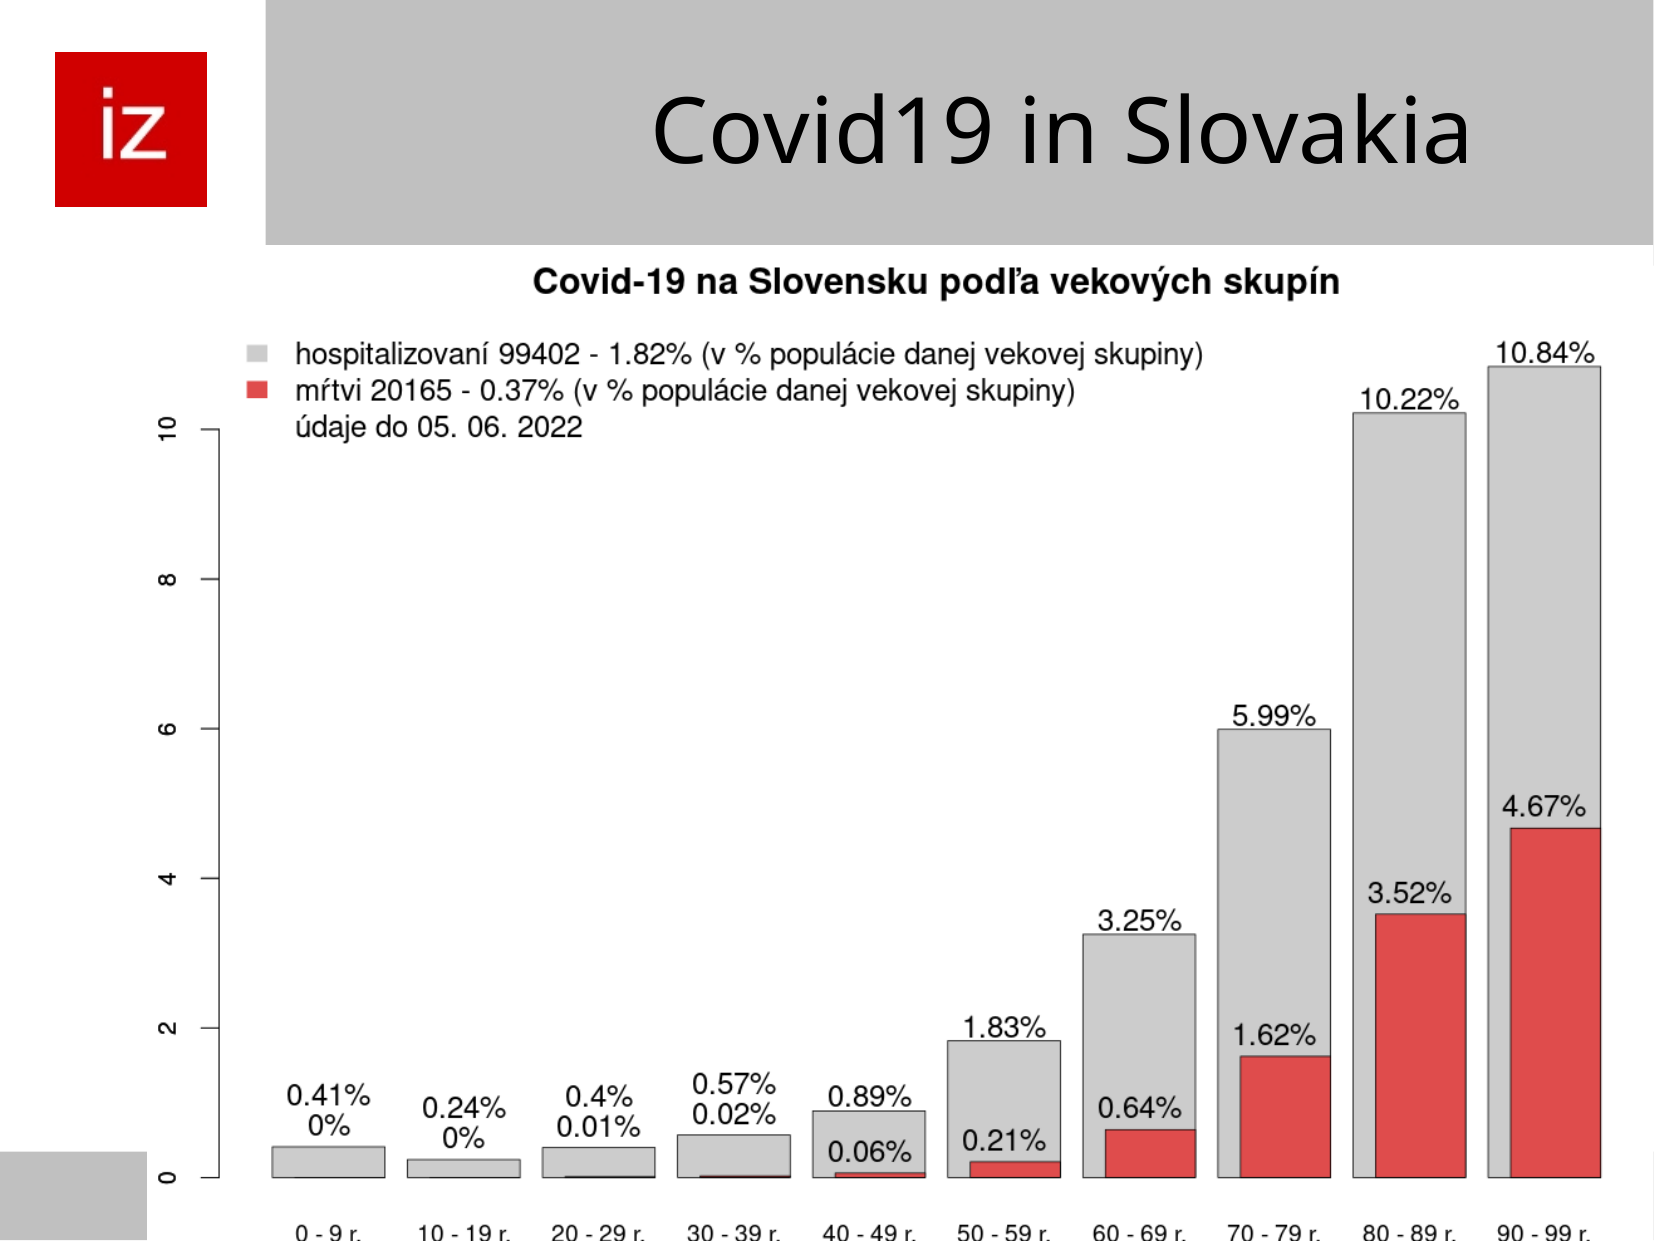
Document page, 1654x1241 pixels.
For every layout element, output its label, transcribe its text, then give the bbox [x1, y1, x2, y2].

title Covid19 in Slovakia [561, 29, 1565, 237]
picture [147, 245, 1654, 1241]
picture [55, 52, 207, 207]
